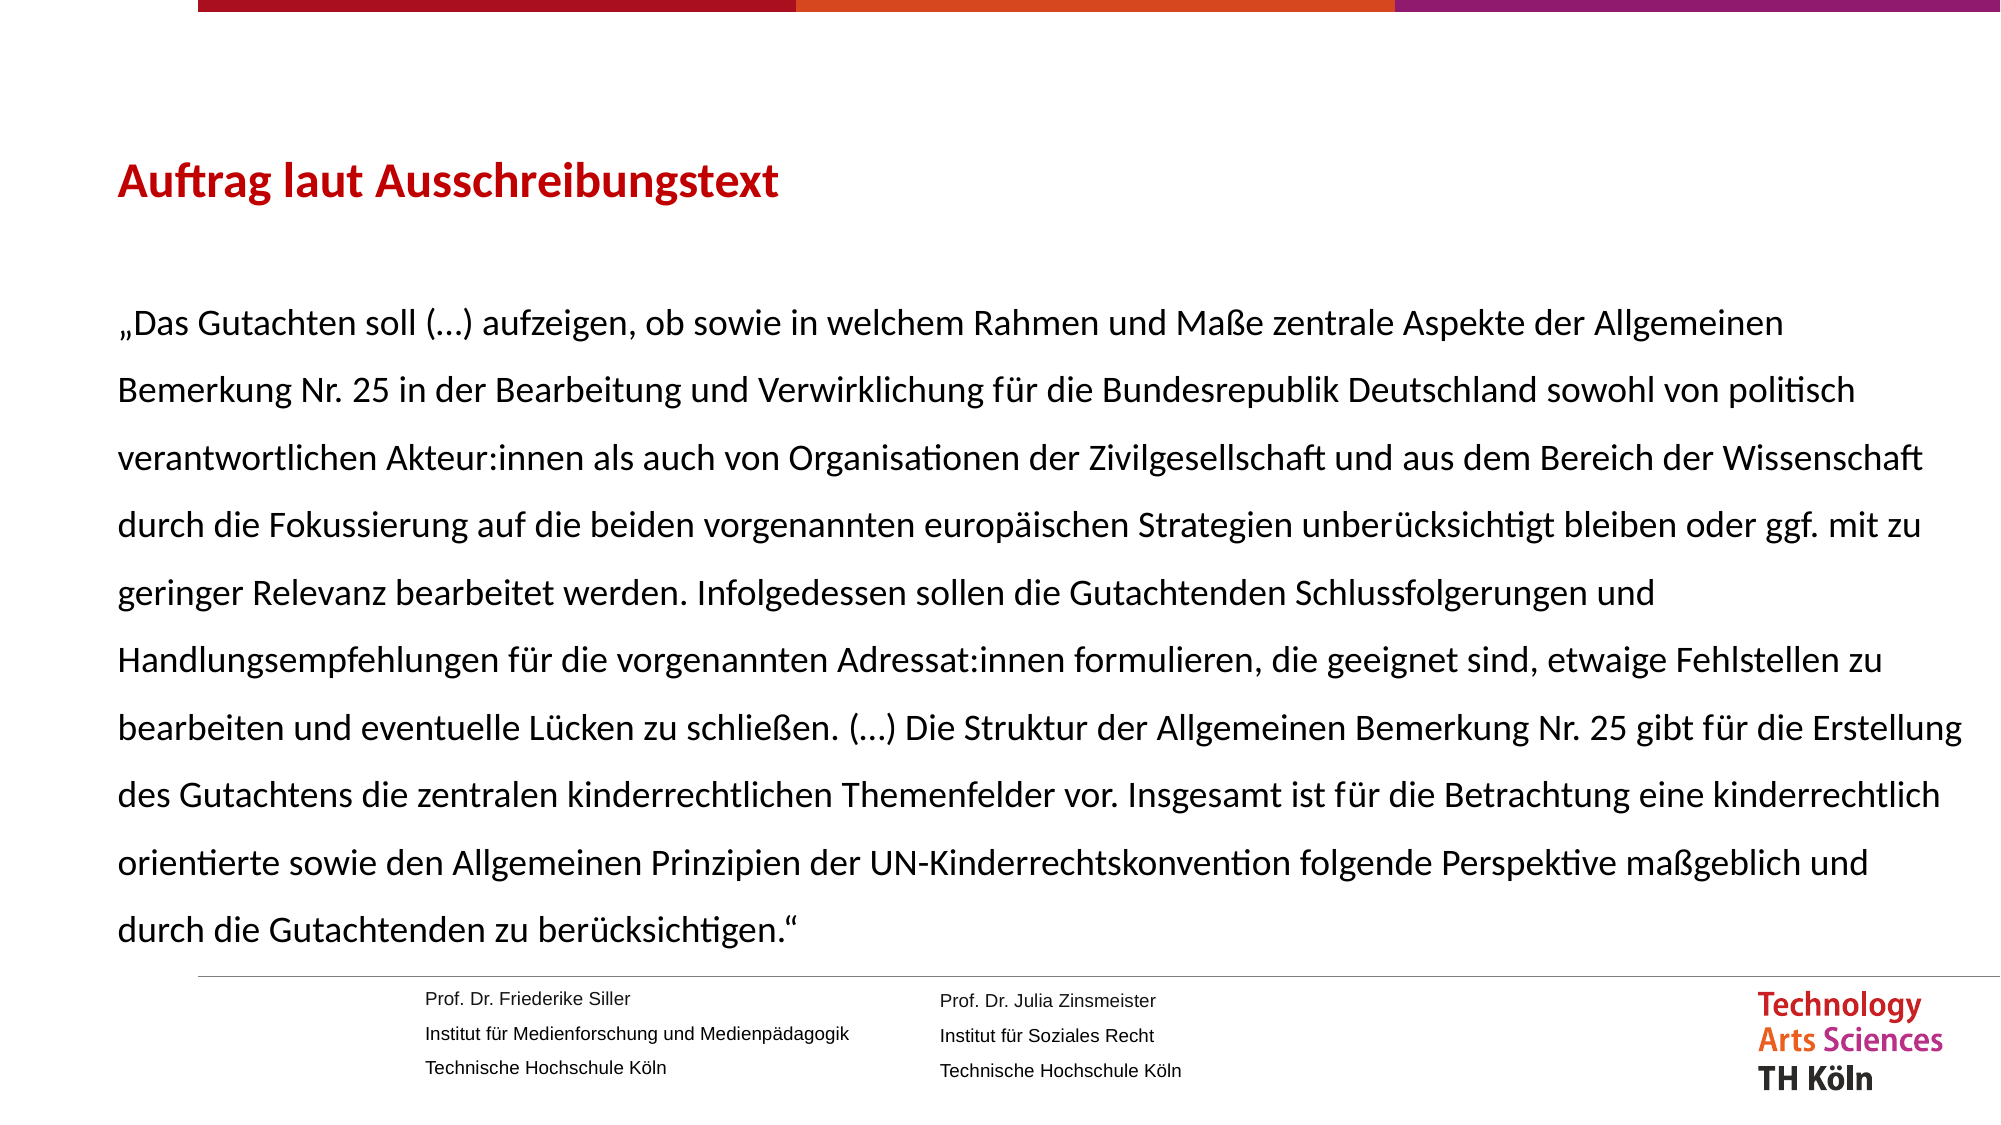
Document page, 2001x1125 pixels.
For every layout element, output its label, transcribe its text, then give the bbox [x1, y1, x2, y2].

text_box Auftrag laut Ausschreibungstext „Das Gutachten soll (…) aufzeigen, ob sowie in welchem Rahmen und Maße zentrale Aspekte der Allgemeinen Bemerkung Nr. 25 in der Bearbeitung und Verwirklichung für die Bundesrepublik Deutschland sowohl von politisch verantwortlichen Akteur:innen als auch von Organisationen der Zivilgesellschaft und aus dem Bereich der Wissenschaft durch die Fokussierung auf die beiden vorgenannten europäischen Strategien unberücksichtigt bleiben oder ggf. mit zu geringer Relevanz bearbeitet werden. Infolgedessen sollen die Gutachtenden Schlussfolgerungen und Handlungsempfehlungen für die vorgenannten Adressat:innen formulieren, die geeignet sind, etwaige Fehlstellen zu bearbeiten und eventuelle Lücken zu schließen. (…) Die Struktur der Allgemeinen Bemerkung Nr. 25 gibt für die Erstellung des Gutachtens die zentralen kinderrechtlichen Themenfelder vor. Insgesamt ist für die Betrachtung eine kinderrechtlich orientierte sowie den Allgemeinen Prinzipien der UN-Kinderrechtskonvention folgende Perspektive maßgeblich und durch die Gutachtenden zu berücksichtigen.“ [102, 110, 1980, 959]
